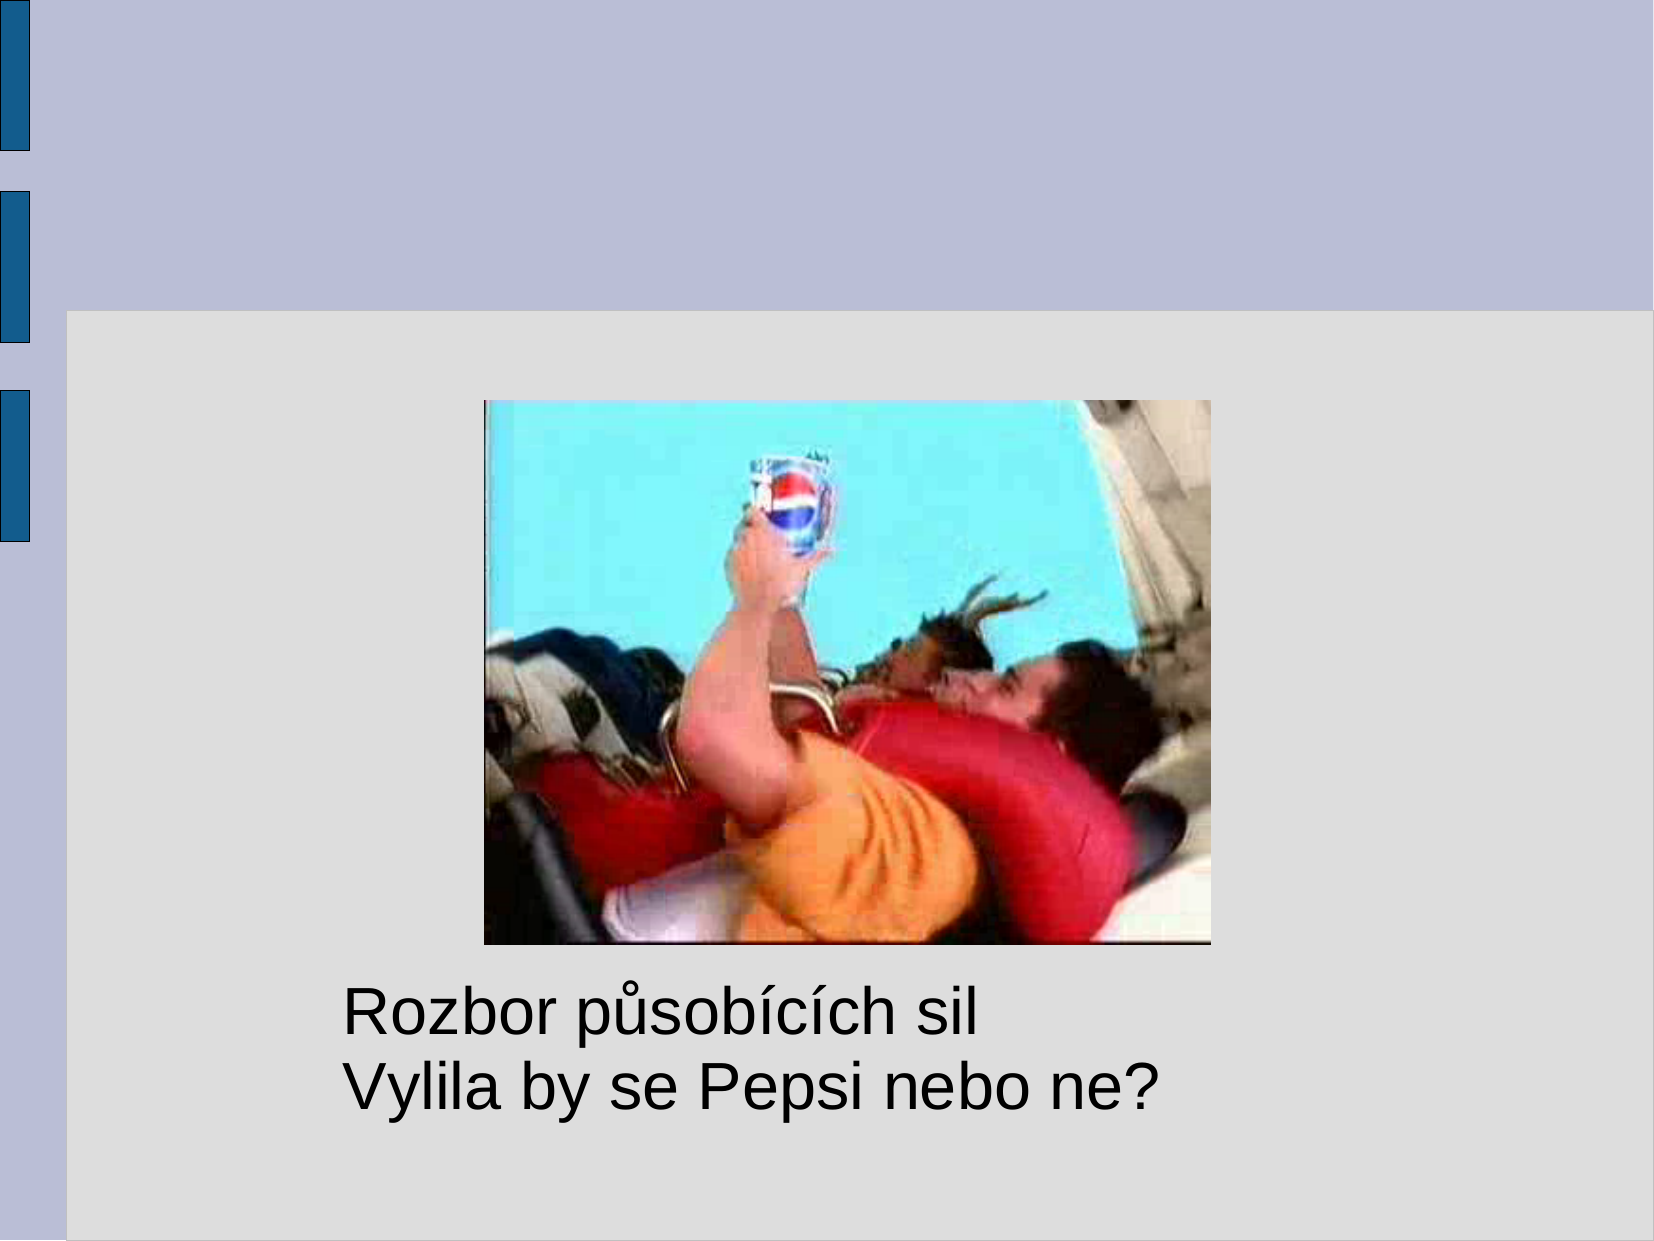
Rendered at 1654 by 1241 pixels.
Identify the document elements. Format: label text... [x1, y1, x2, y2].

list Rozbor působících sil Vylila by se Pepsi nebo ne? [324, 974, 1625, 1140]
picture [484, 400, 1211, 945]
